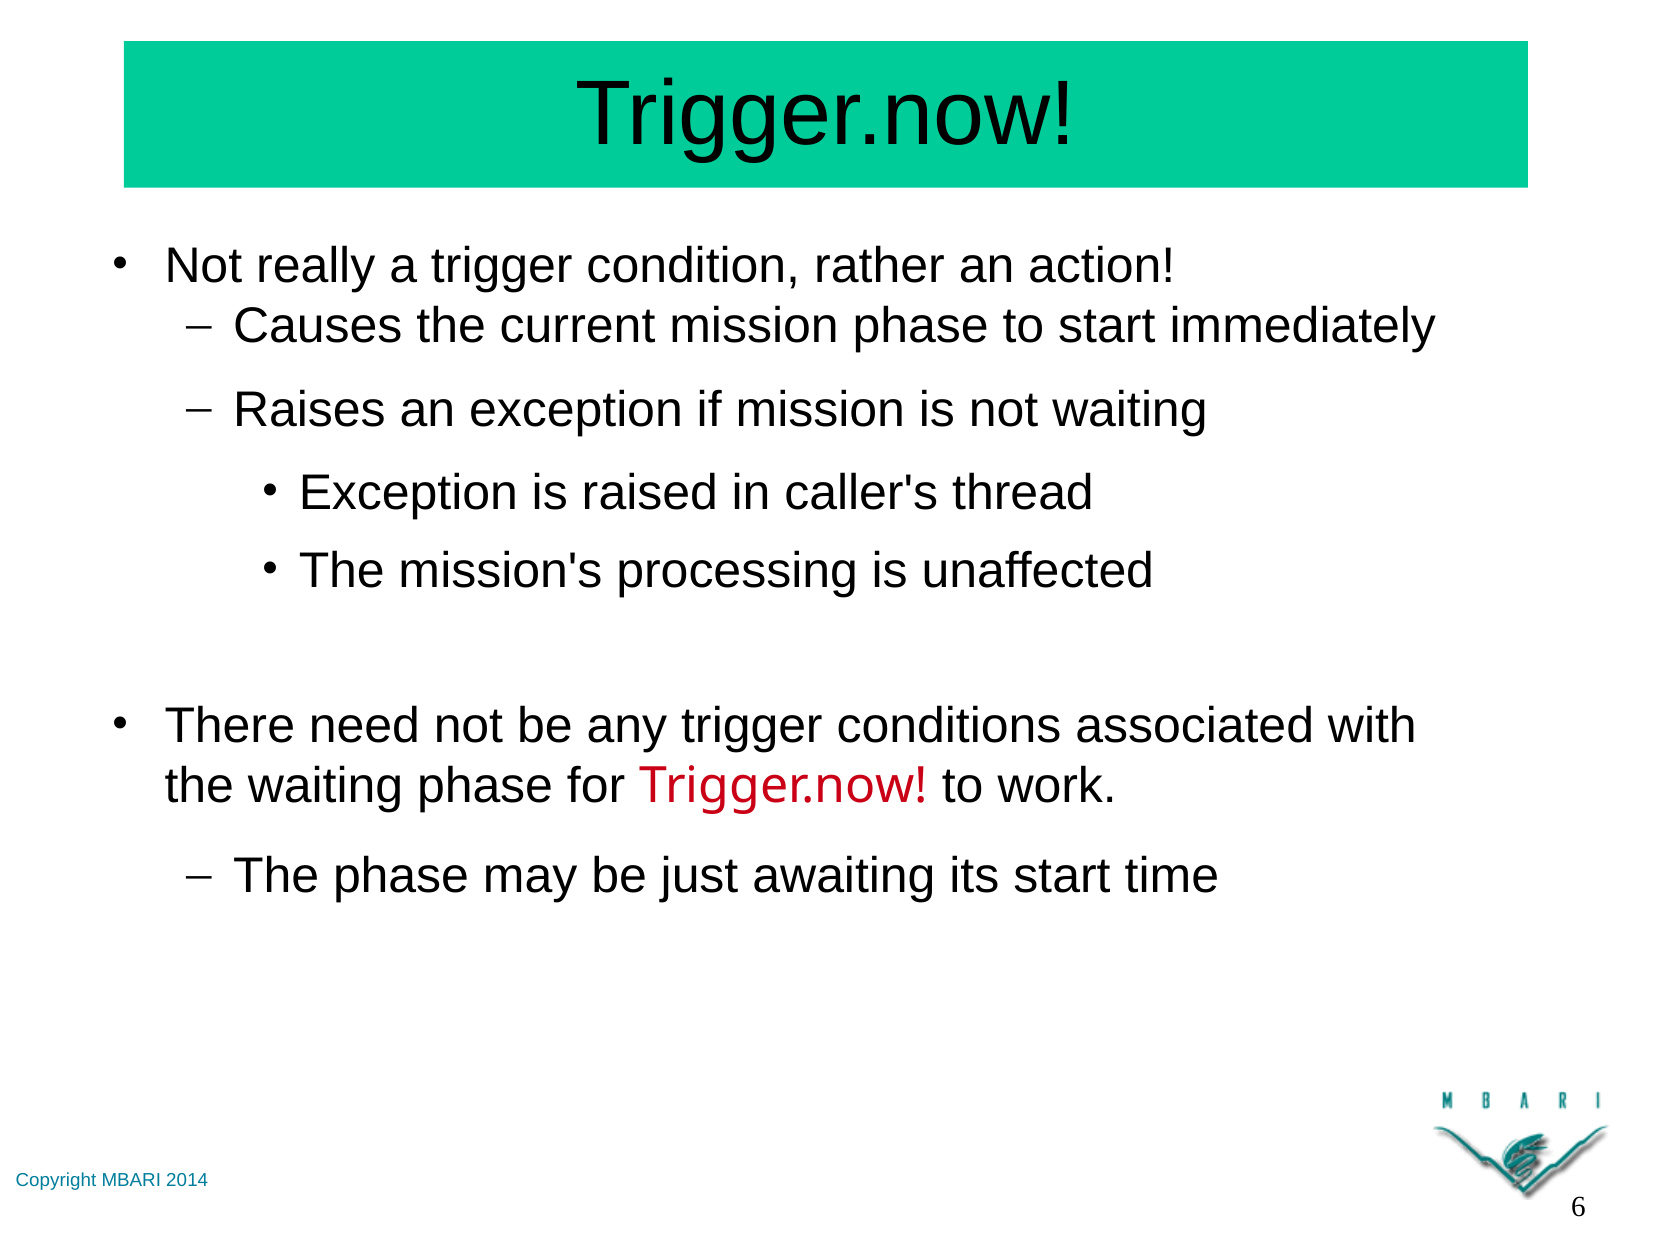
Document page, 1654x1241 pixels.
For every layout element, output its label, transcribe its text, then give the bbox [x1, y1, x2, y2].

picture [1426, 1091, 1613, 1200]
title Trigger.now! [123, 41, 1528, 188]
list Not really a trigger condition, rather an action! Causes the current mission phase to start immediately Raises an exception if mission is not waiting Exception is raised in caller's thread The mission's processing is unaffected There need not be any trigger conditions associated with the waiting phase for Trigger.now! to work. The phase may be just awaiting its start time [96, 225, 1501, 976]
